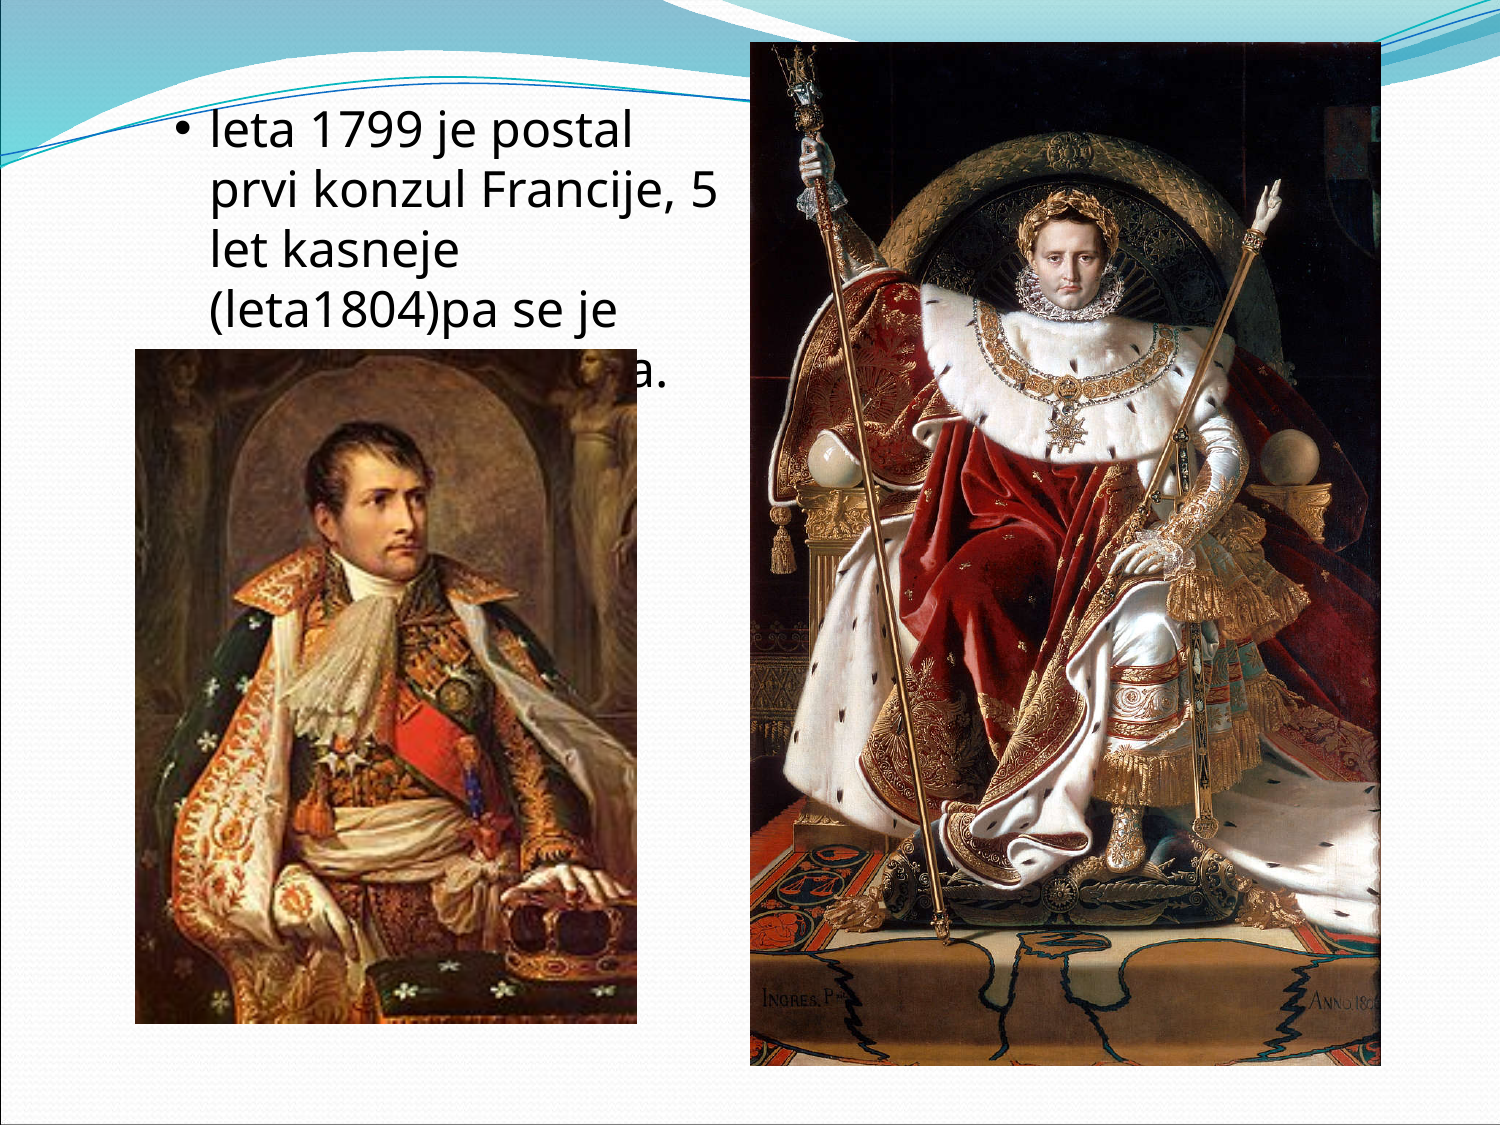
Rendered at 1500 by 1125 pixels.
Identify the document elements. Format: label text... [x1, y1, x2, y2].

picture [305, 78, 582, 90]
text_box leta 1799 je postal prvi konzul Francije, 5 let kasneje (leta1804)pa se je proglasil za cesarja. [159, 90, 739, 405]
picture [362, 85, 592, 90]
picture [0, 0, 1500, 1125]
picture [24, 147, 49, 156]
